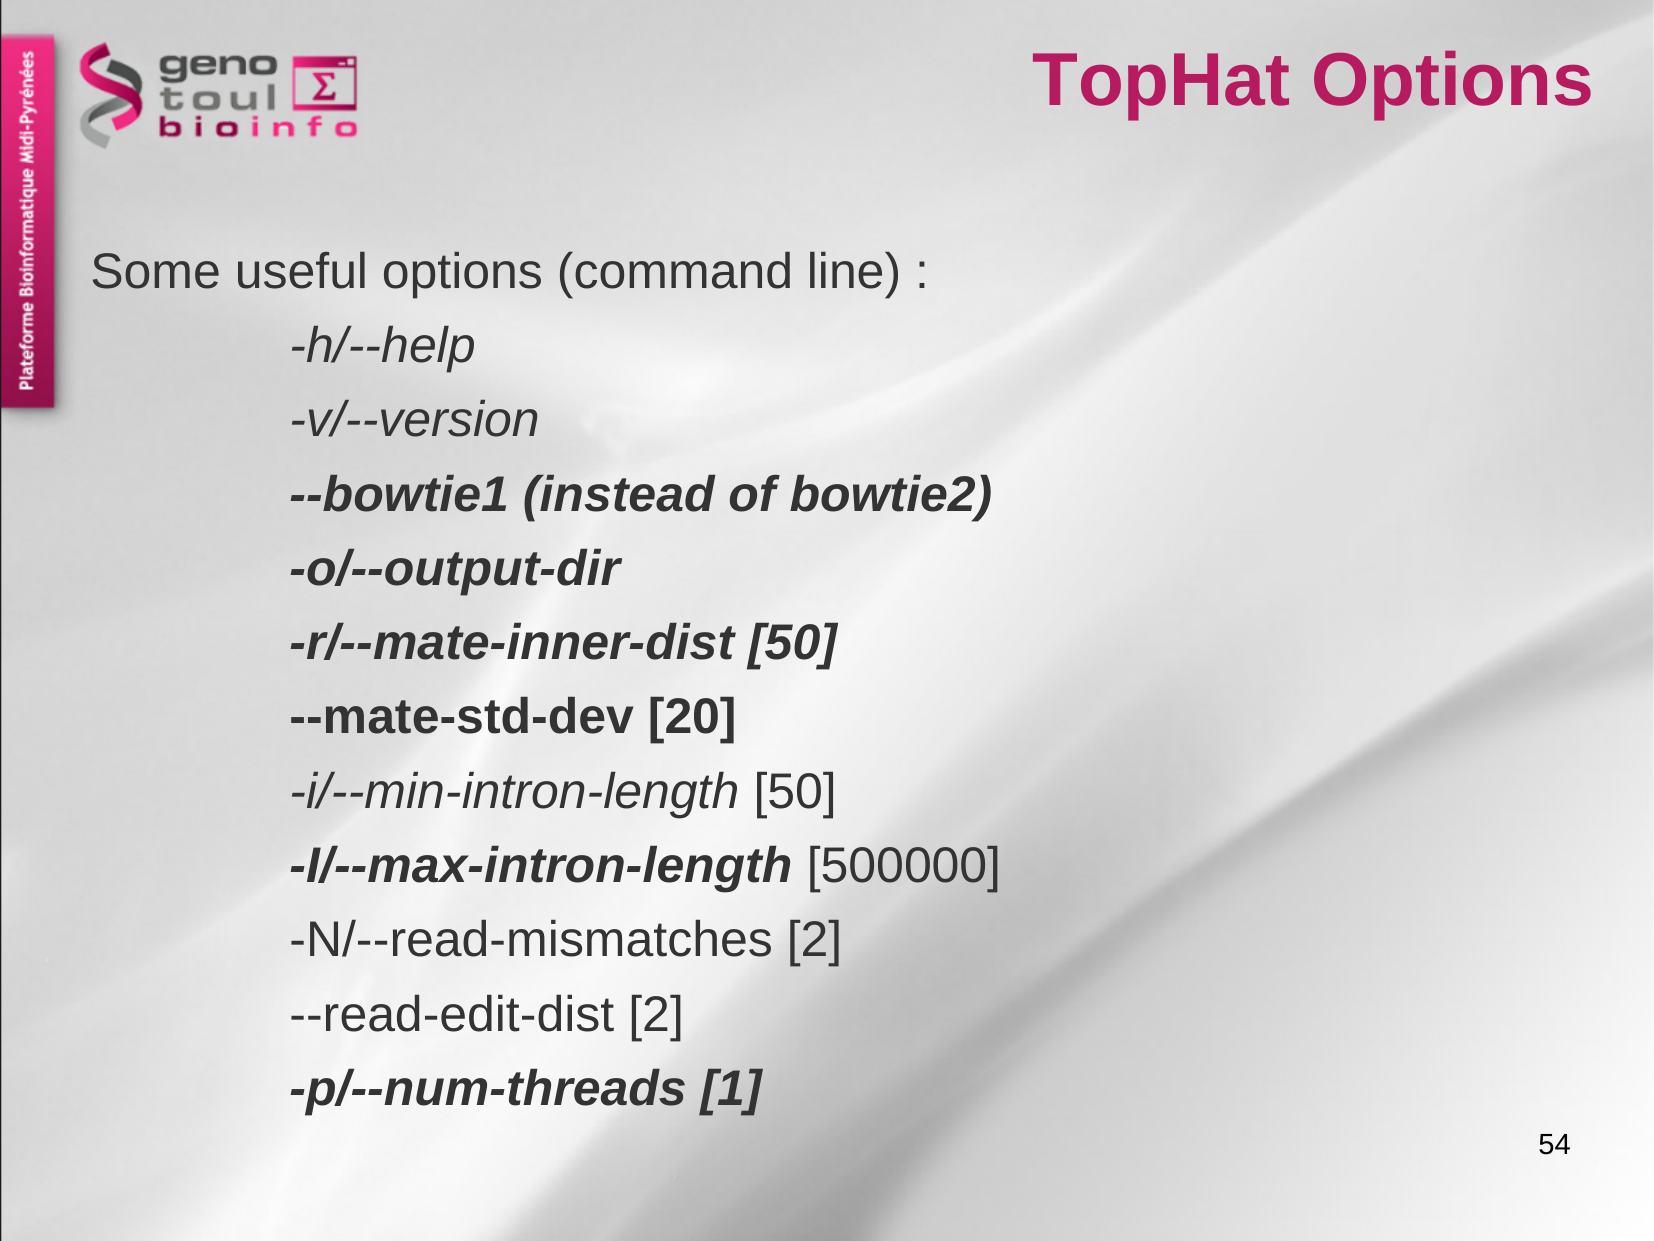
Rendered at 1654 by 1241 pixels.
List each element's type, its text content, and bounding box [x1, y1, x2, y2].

picture [0, 0, 1654, 1241]
list Some useful options (command line) : -h/--help -v/--version --bowtie1 (instead of bowtie2) -o/--output-dir -r/--mate-inner-dist [50] --mate-std-dev [20] -i/--min-intron-length [50] -I/--max-intron-length [500000] -N/--read-mismatches [2] --read-edit-dist [2] -p/--num-threads [1] [88, 236, 1595, 1211]
title TopHat Options [106, 0, 1595, 198]
